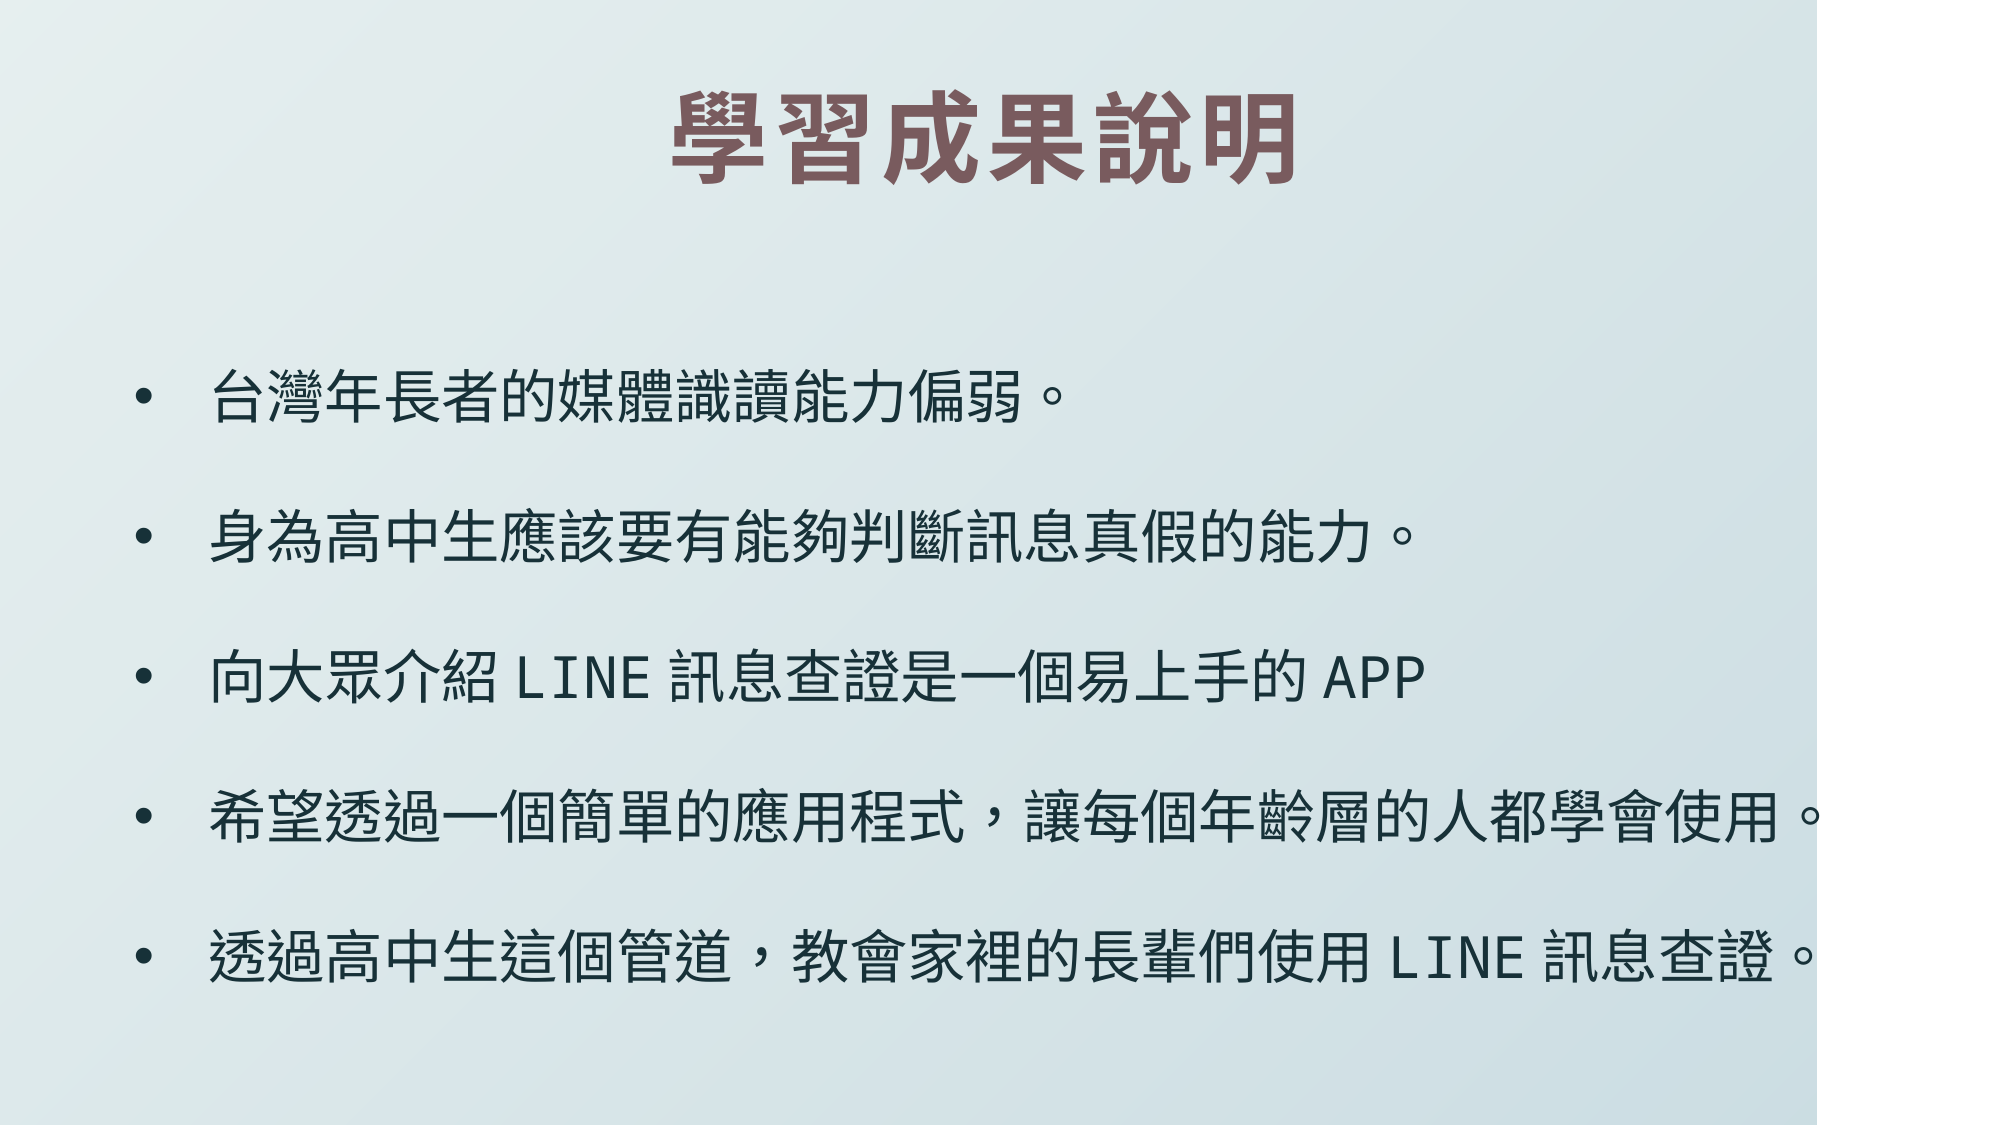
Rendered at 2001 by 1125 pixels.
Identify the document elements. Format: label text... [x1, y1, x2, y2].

text_box 學習成果說明 [654, 68, 1346, 203]
text_box [0, 0, 1817, 1125]
text_box 台灣年長者的媒體識讀能力偏弱。 身為高中生應該要有能夠判斷訊息真假的能力。 向大眾介紹LINE訊息查證是一個易上手的APP 希望透過一個簡單的應用程式，讓每個年齡層的人都學會使用。 透過高中生這個管道，教會家裡的長輩們使用LINE訊息查證。 [118, 283, 1853, 998]
